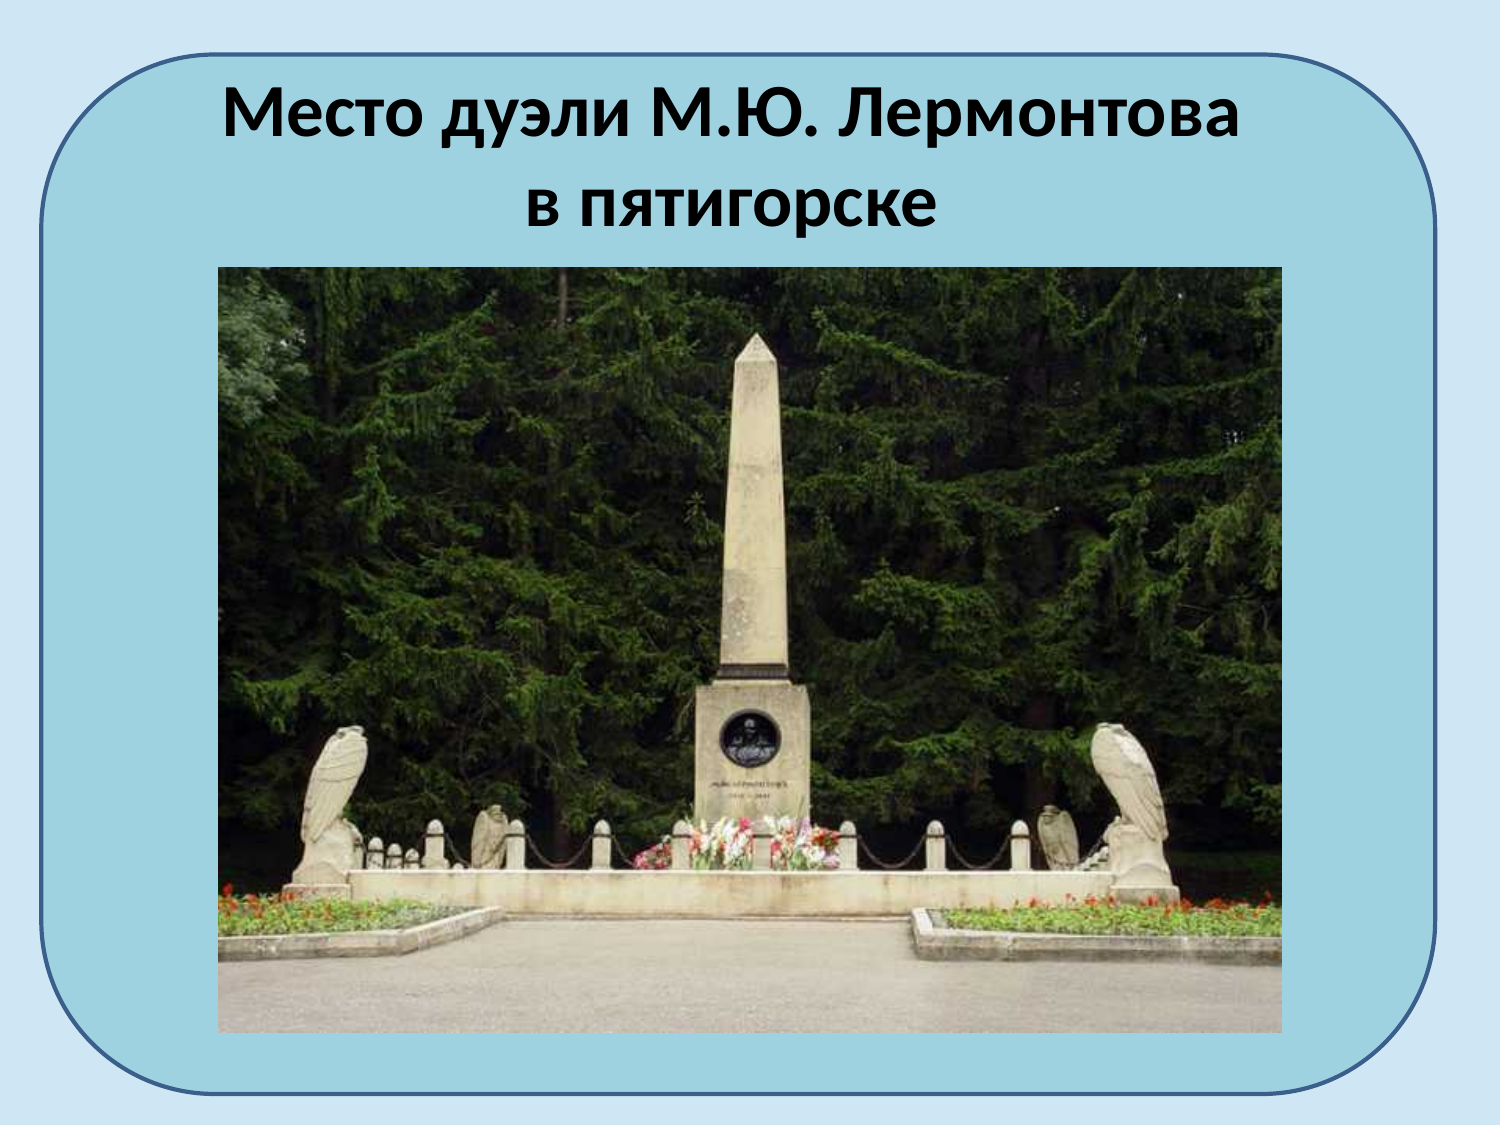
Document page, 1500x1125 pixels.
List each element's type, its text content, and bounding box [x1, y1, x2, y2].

picture [218, 267, 1282, 1033]
title Место дуэли М.Ю. Лермонтова в пятигорске [64, 54, 1415, 243]
